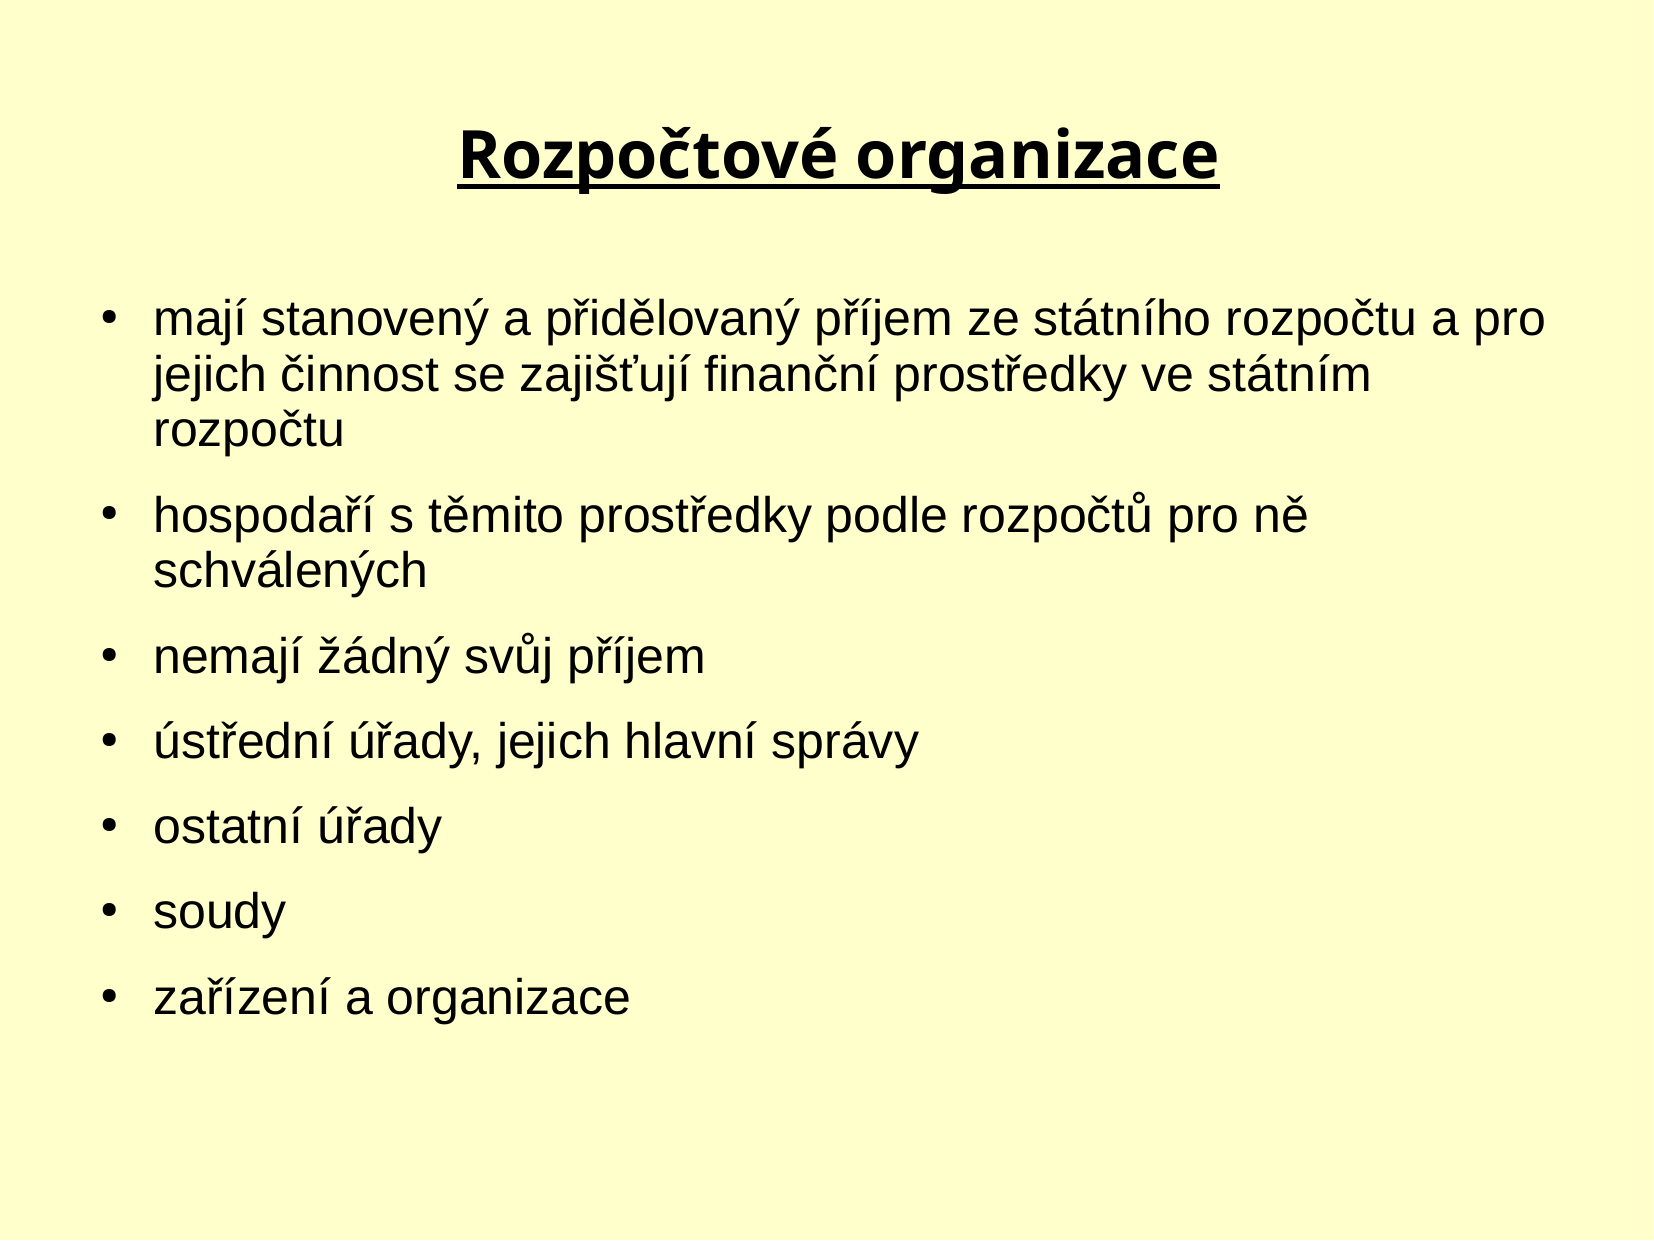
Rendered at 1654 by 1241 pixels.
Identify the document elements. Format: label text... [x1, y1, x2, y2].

list mají stanovený a přidělovaný příjem ze státního rozpočtu a pro jejich činnost se zajišťují finanční prostředky ve státním rozpočtu hospodaří s těmito prostředky podle rozpočtů pro ně schválených nemají žádný svůj příjem ústřední úřady, jejich hlavní správy ostatní úřady soudy zařízení a organizace [82, 290, 1571, 1196]
title Rozpočtové organizace [82, 49, 1571, 257]
